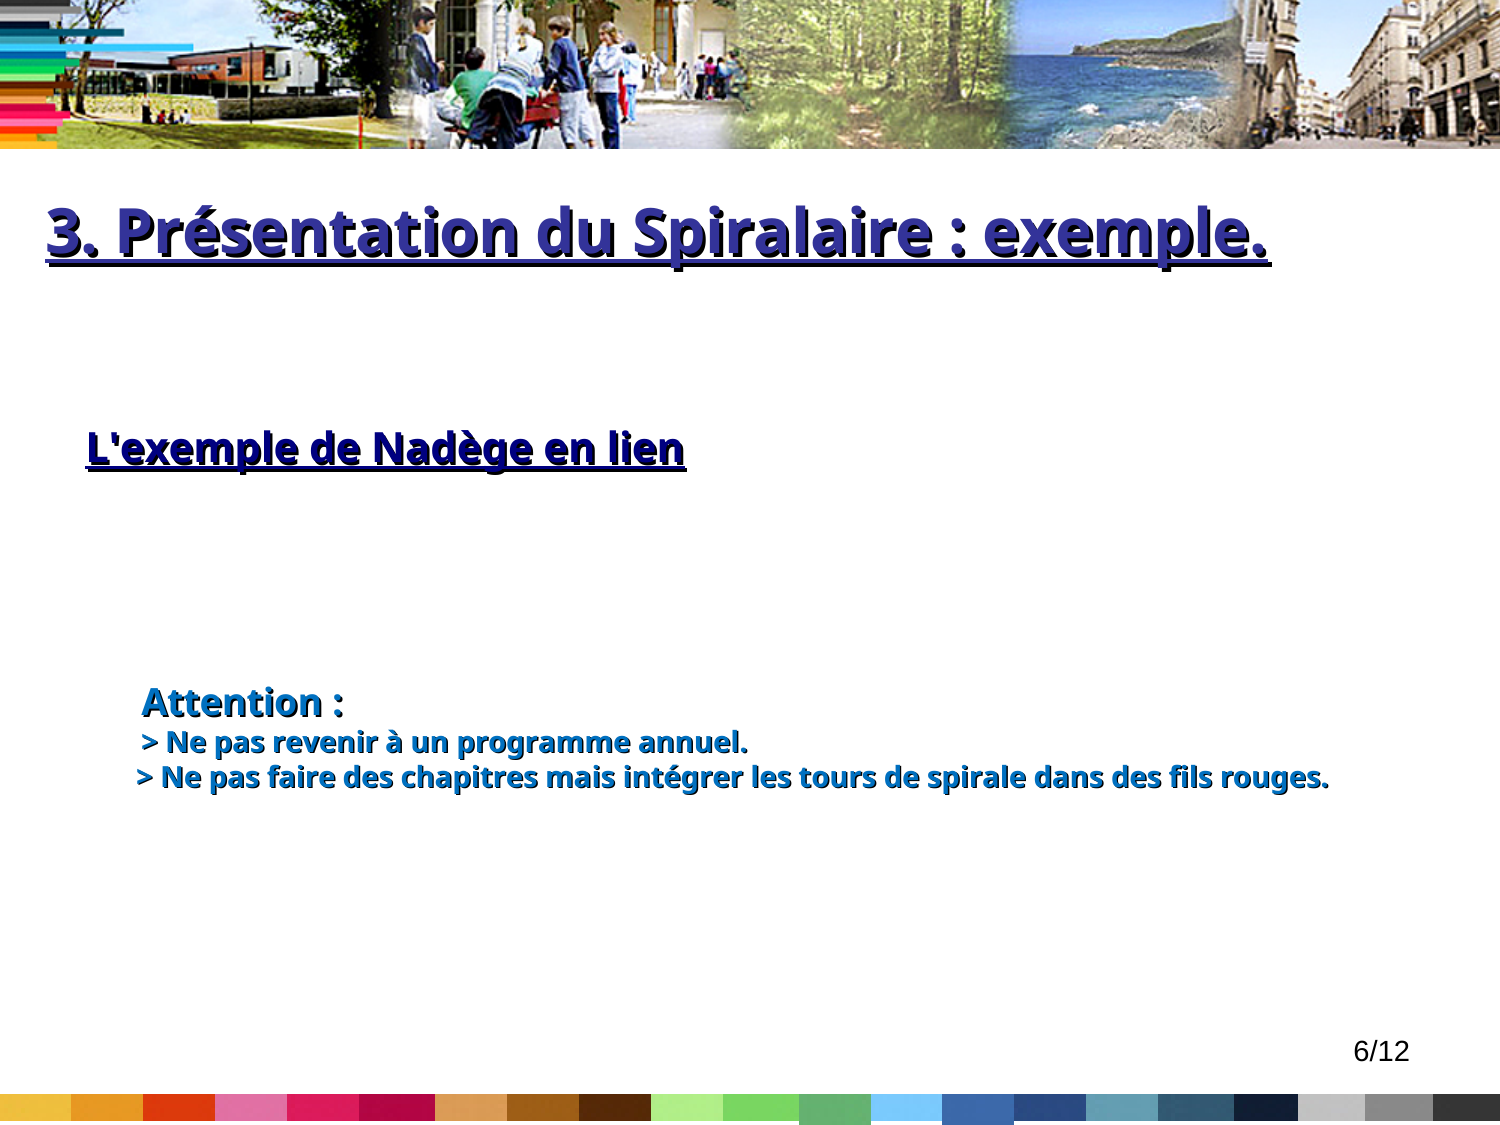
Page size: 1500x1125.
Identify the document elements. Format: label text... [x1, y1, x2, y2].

text_box <numéro>/12 [1074, 1024, 1426, 1103]
picture [0, 0, 1500, 149]
text_box 3. Présentation du Spiralaire : exemple. [0, 183, 1500, 275]
picture [0, 1094, 1500, 1125]
text_box L'exemple de Nadège en lien Attention : > Ne pas revenir à un programme annuel. > Ne pas faire des chapitres mais intégrer les tours de spirale dans des fils rouges. [54, 385, 1477, 870]
